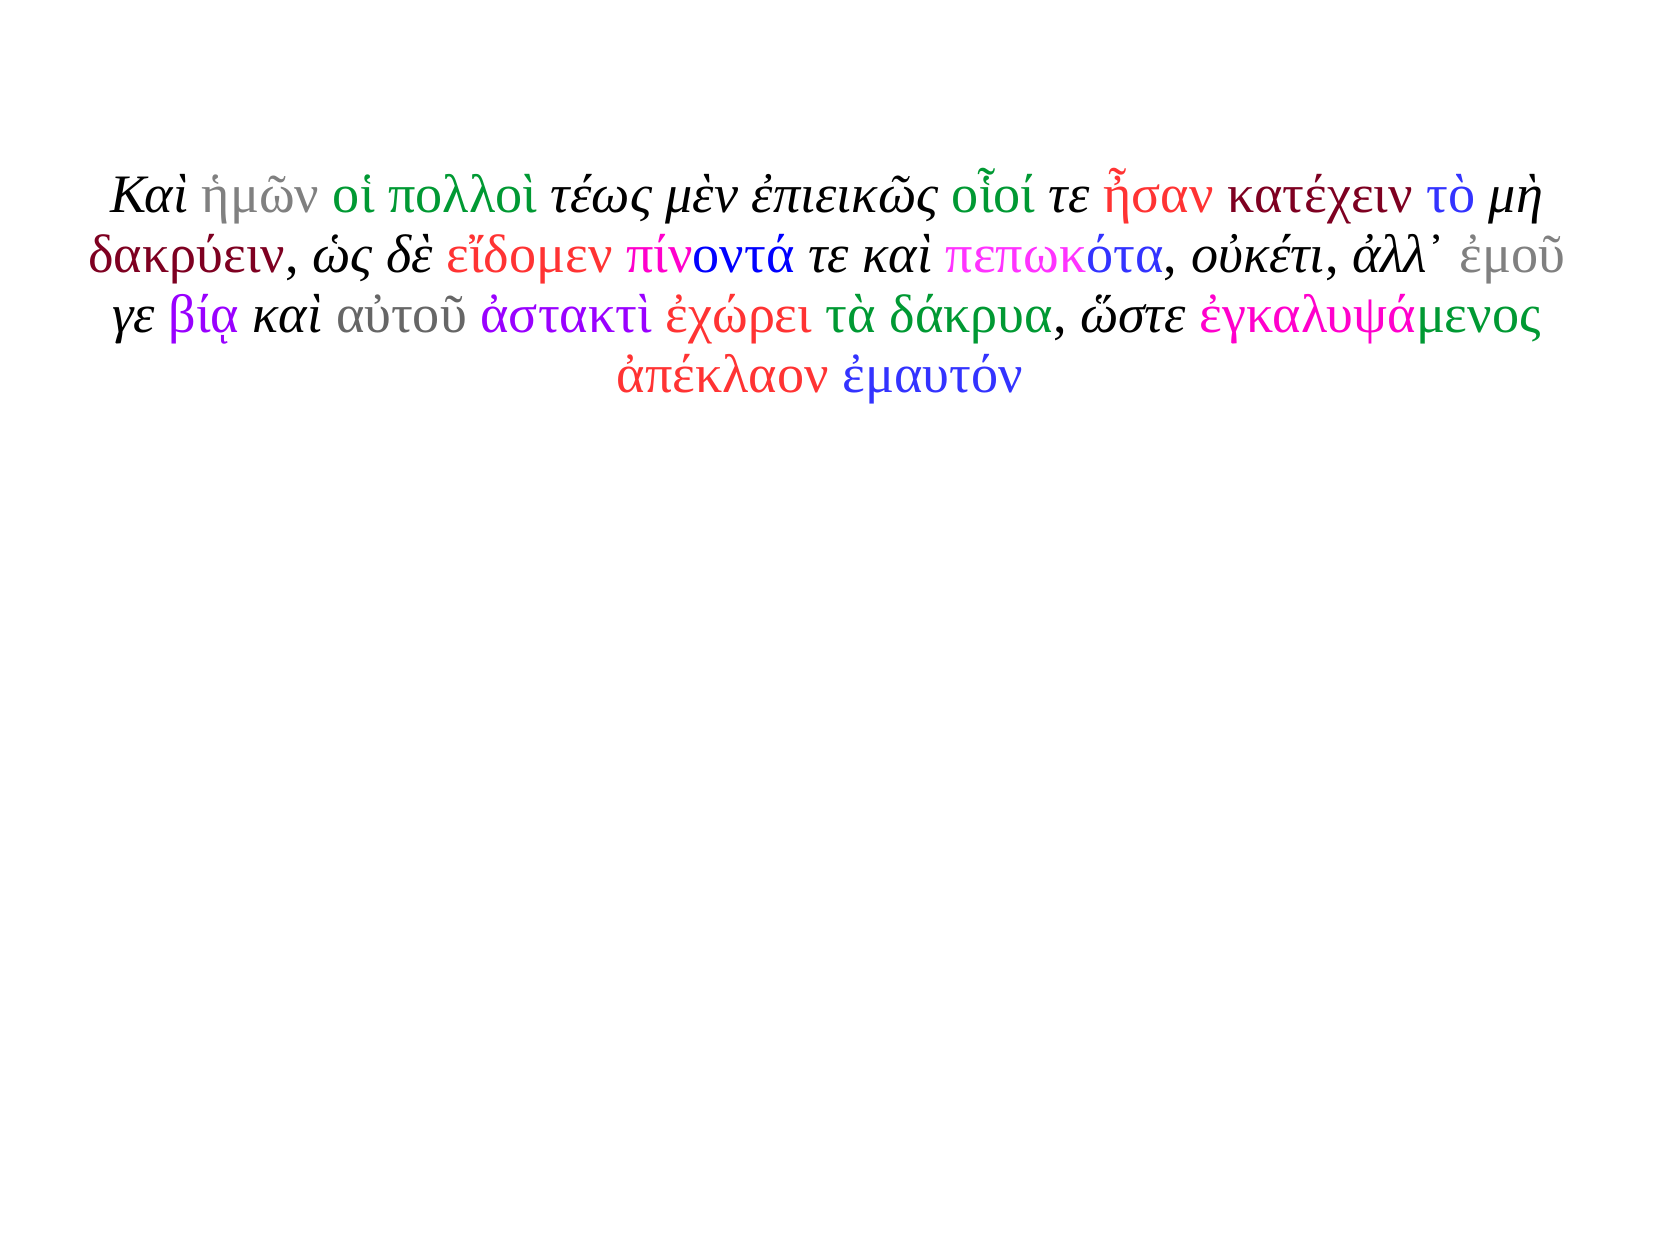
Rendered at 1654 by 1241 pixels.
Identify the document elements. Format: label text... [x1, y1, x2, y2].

title Καὶ ἡμῶν οἱ πολλοὶ τέως μὲν ἐπιεικῶς οἷοί τε ἦσαν κατέχειν τὸ μὴ δακρύειν, ὡς δὲ εἴδομεν πίνοντά τε καὶ πεπωκότα, οὐκέτι, ἀλλ᾽ ἐμοῦ γε βίᾳ καὶ αὐτοῦ ἀστακτὶ ἐχώρει τὰ δάκρυα, ὥστε ἐγκαλυψάμενος ἀπέκλαον ἐμαυτόν [82, 49, 1571, 520]
